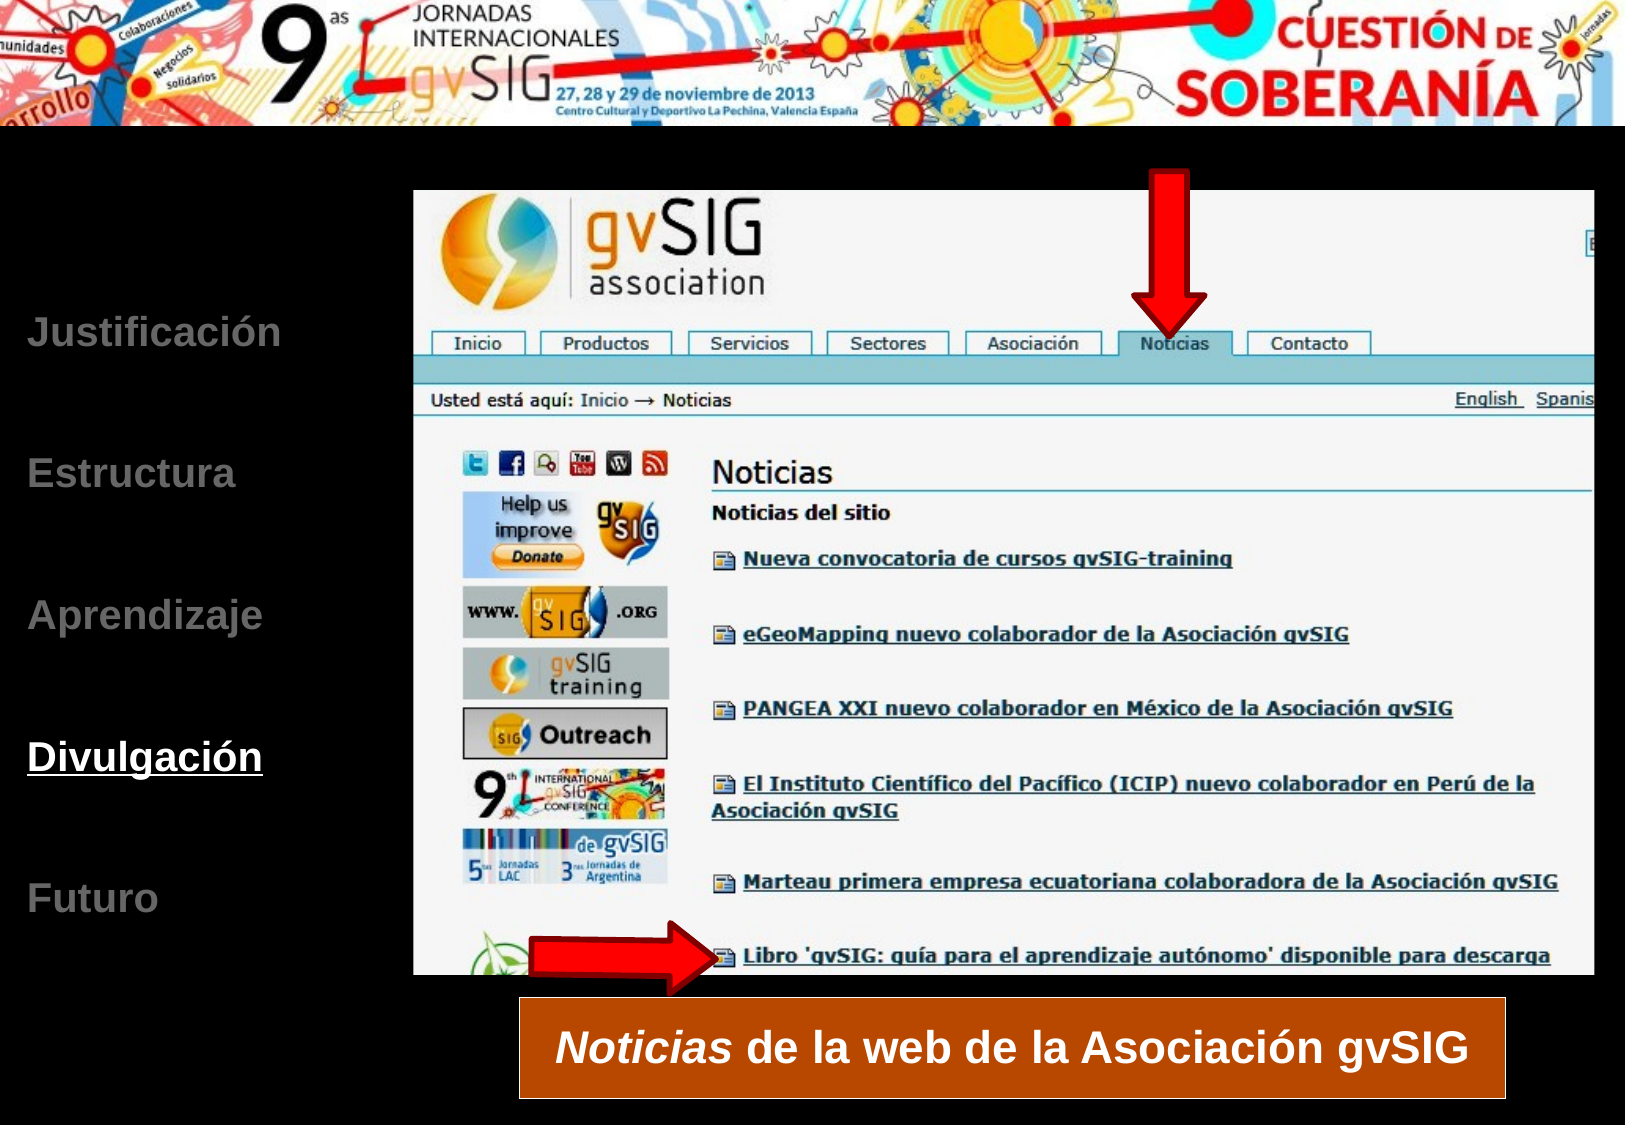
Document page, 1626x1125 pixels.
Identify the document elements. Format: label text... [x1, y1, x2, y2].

text_box [531, 922, 717, 994]
picture [413, 190, 1595, 975]
text_box Noticias de la web de la Asociación gvSIG [519, 997, 1506, 1099]
picture [0, 0, 1626, 126]
text_box [1133, 171, 1205, 337]
text_box Justificación Estructura Aprendizaje Divulgación Futuro [11, 296, 319, 929]
